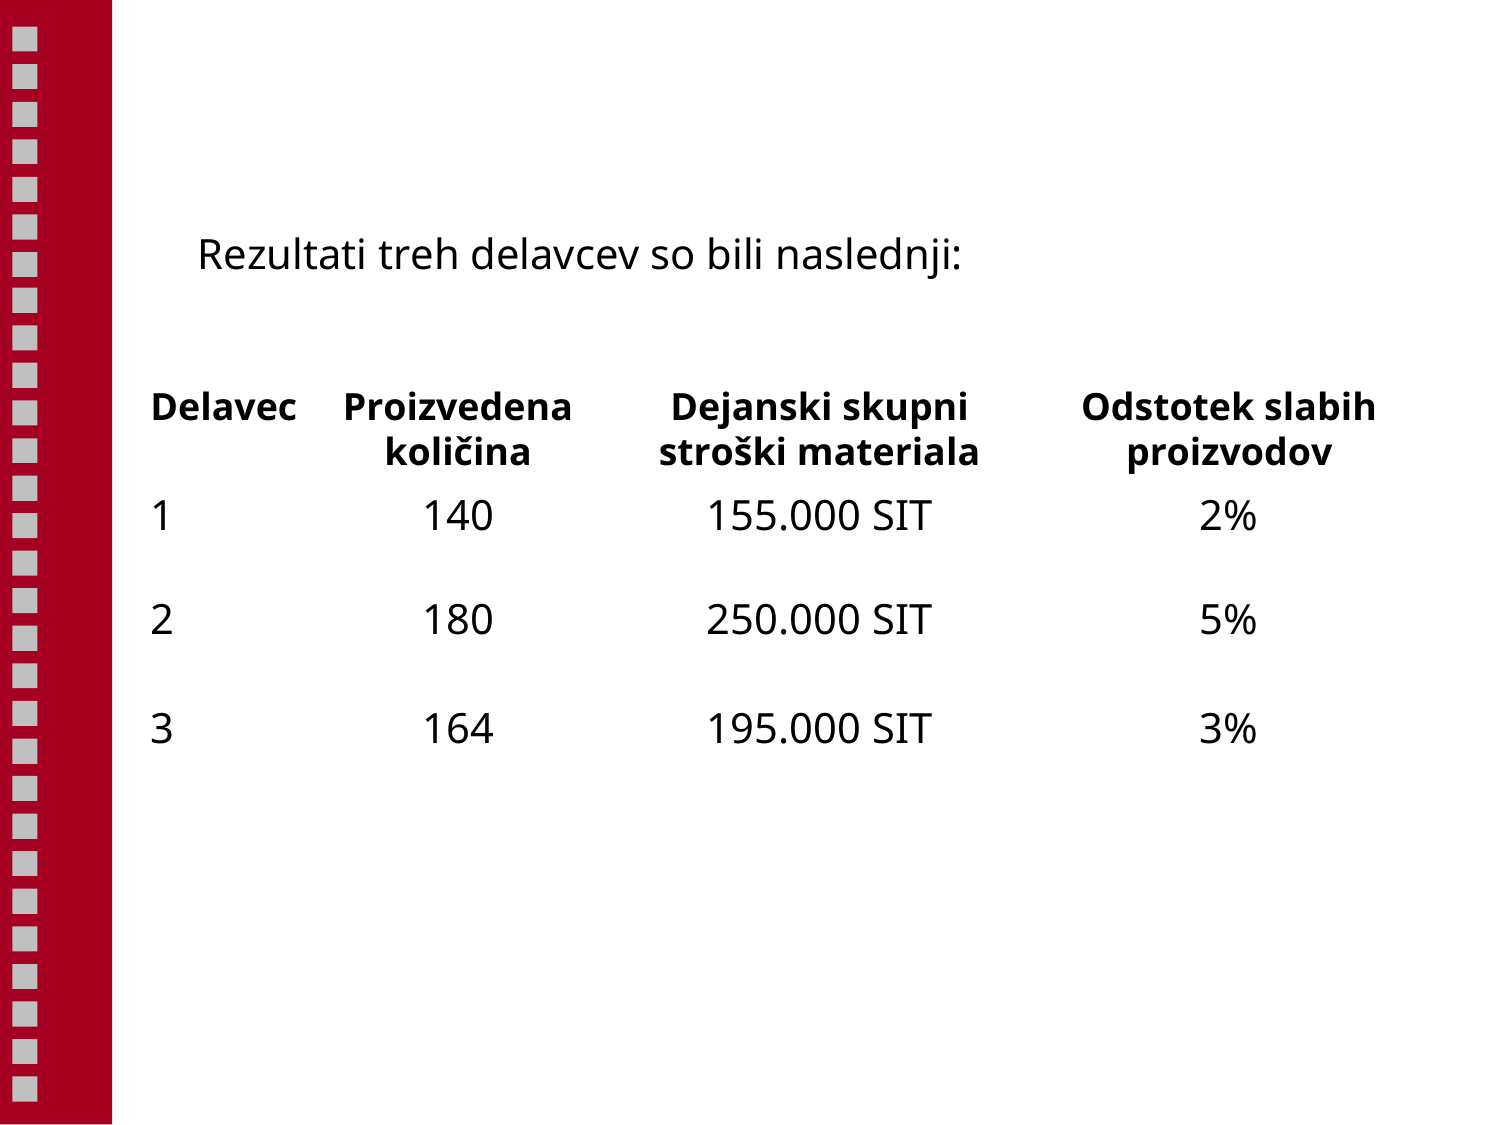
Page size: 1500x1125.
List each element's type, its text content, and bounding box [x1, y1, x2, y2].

table_cell 5% [1048, 585, 1410, 694]
table_header Odstotek slabih proizvodov [1048, 376, 1410, 481]
table_header Dejanski skupni stroški materiala [592, 376, 1048, 481]
table_header Delavec [136, 376, 325, 481]
table_cell 164 [325, 694, 592, 802]
table_cell 1 [136, 481, 325, 585]
table_cell 180 [325, 585, 592, 694]
table_cell 3% [1048, 694, 1410, 802]
table_cell 155.000 SIT [592, 481, 1048, 585]
table_cell 140 [325, 481, 592, 585]
table_cell 250.000 SIT [592, 585, 1048, 694]
table_cell 2 [136, 585, 325, 694]
text_box Rezultati treh delavcev so bili naslednji: [183, 220, 1436, 286]
table_cell 3 [136, 694, 325, 802]
table_cell 195.000 SIT [592, 694, 1048, 802]
table_cell 2% [1048, 481, 1410, 585]
table_header Proizvedena količina [325, 376, 592, 481]
